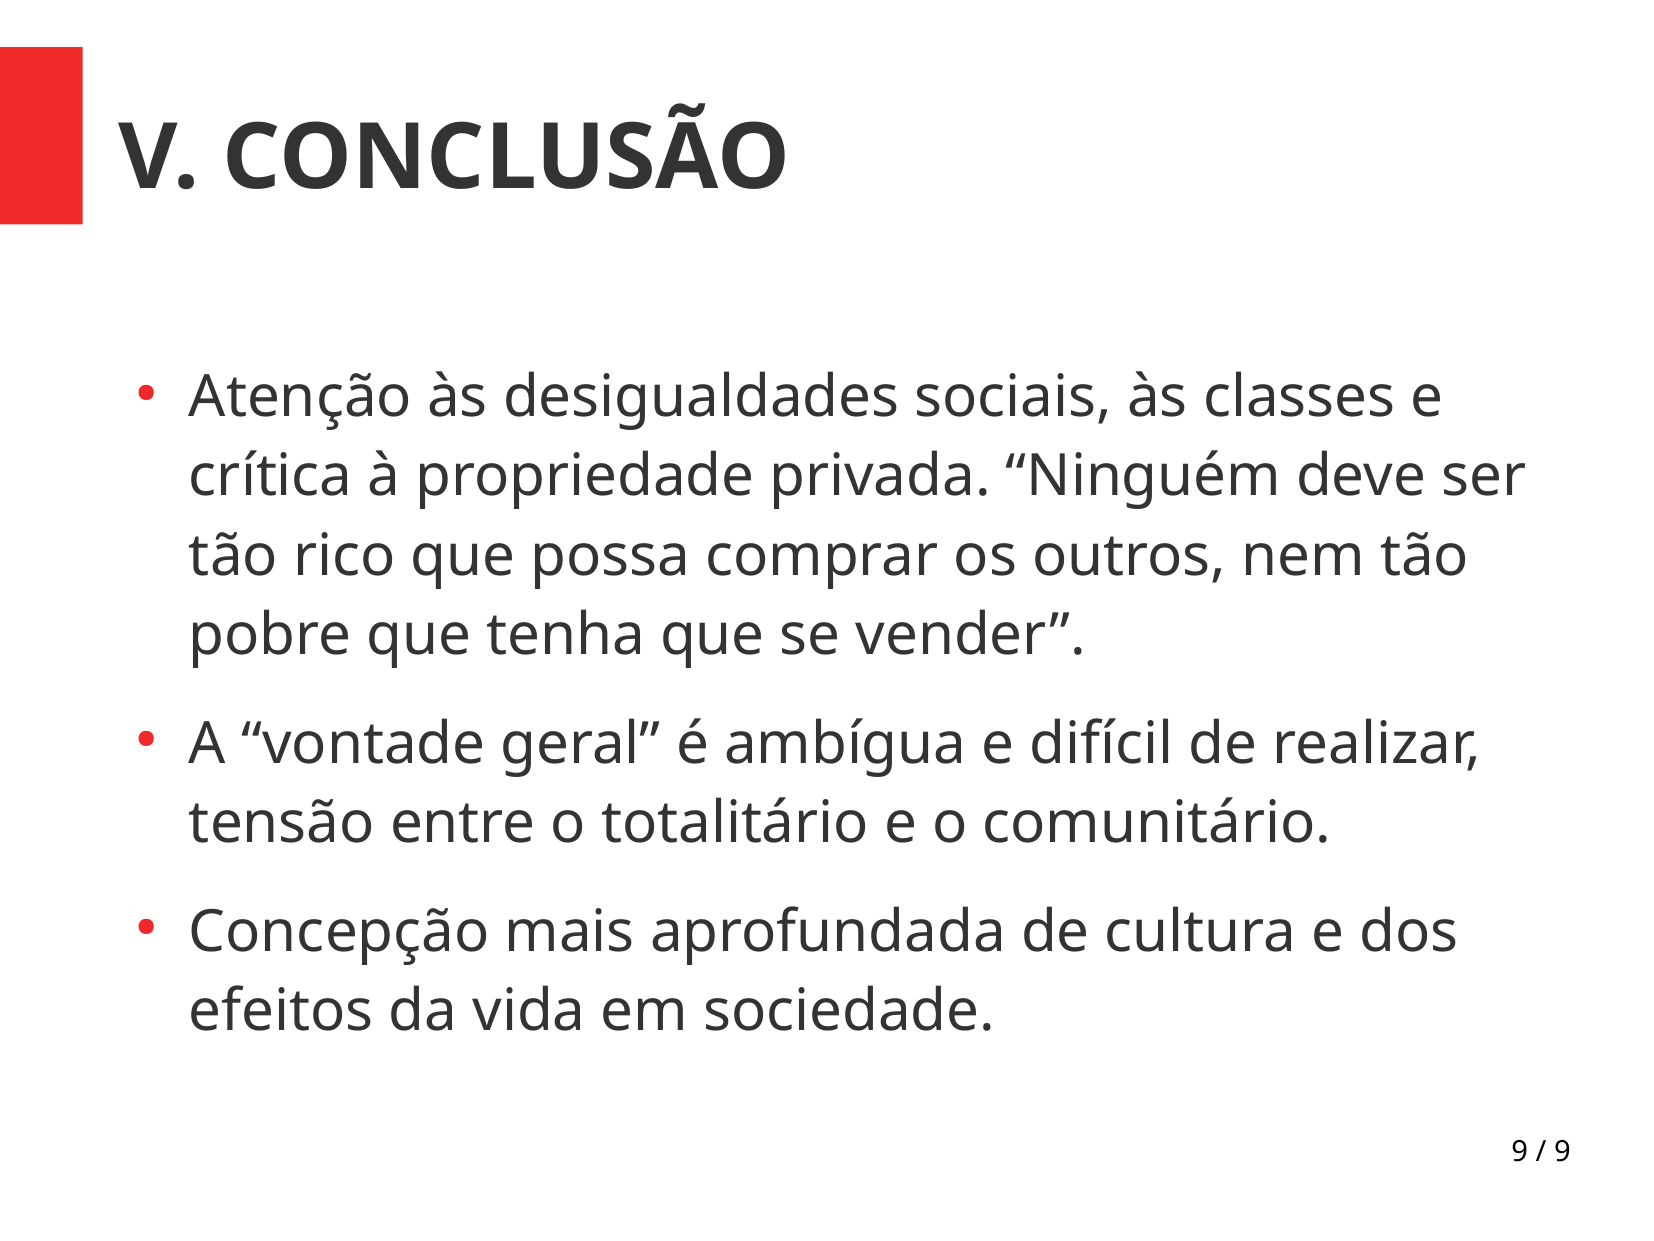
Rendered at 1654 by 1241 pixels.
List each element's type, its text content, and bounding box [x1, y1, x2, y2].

title V. CONCLUSÃO [118, 49, 1571, 257]
list Atenção às desigualdades sociais, às classes e crítica à propriedade privada. “Ninguém deve ser tão rico que possa comprar os outros, nem tão pobre que tenha que se vender”. A “vontade geral” é ambígua e difícil de realizar, tensão entre o totalitário e o comunitário. Concepção mais aprofundada de cultura e dos efeitos da vida em sociedade. [118, 354, 1536, 1074]
